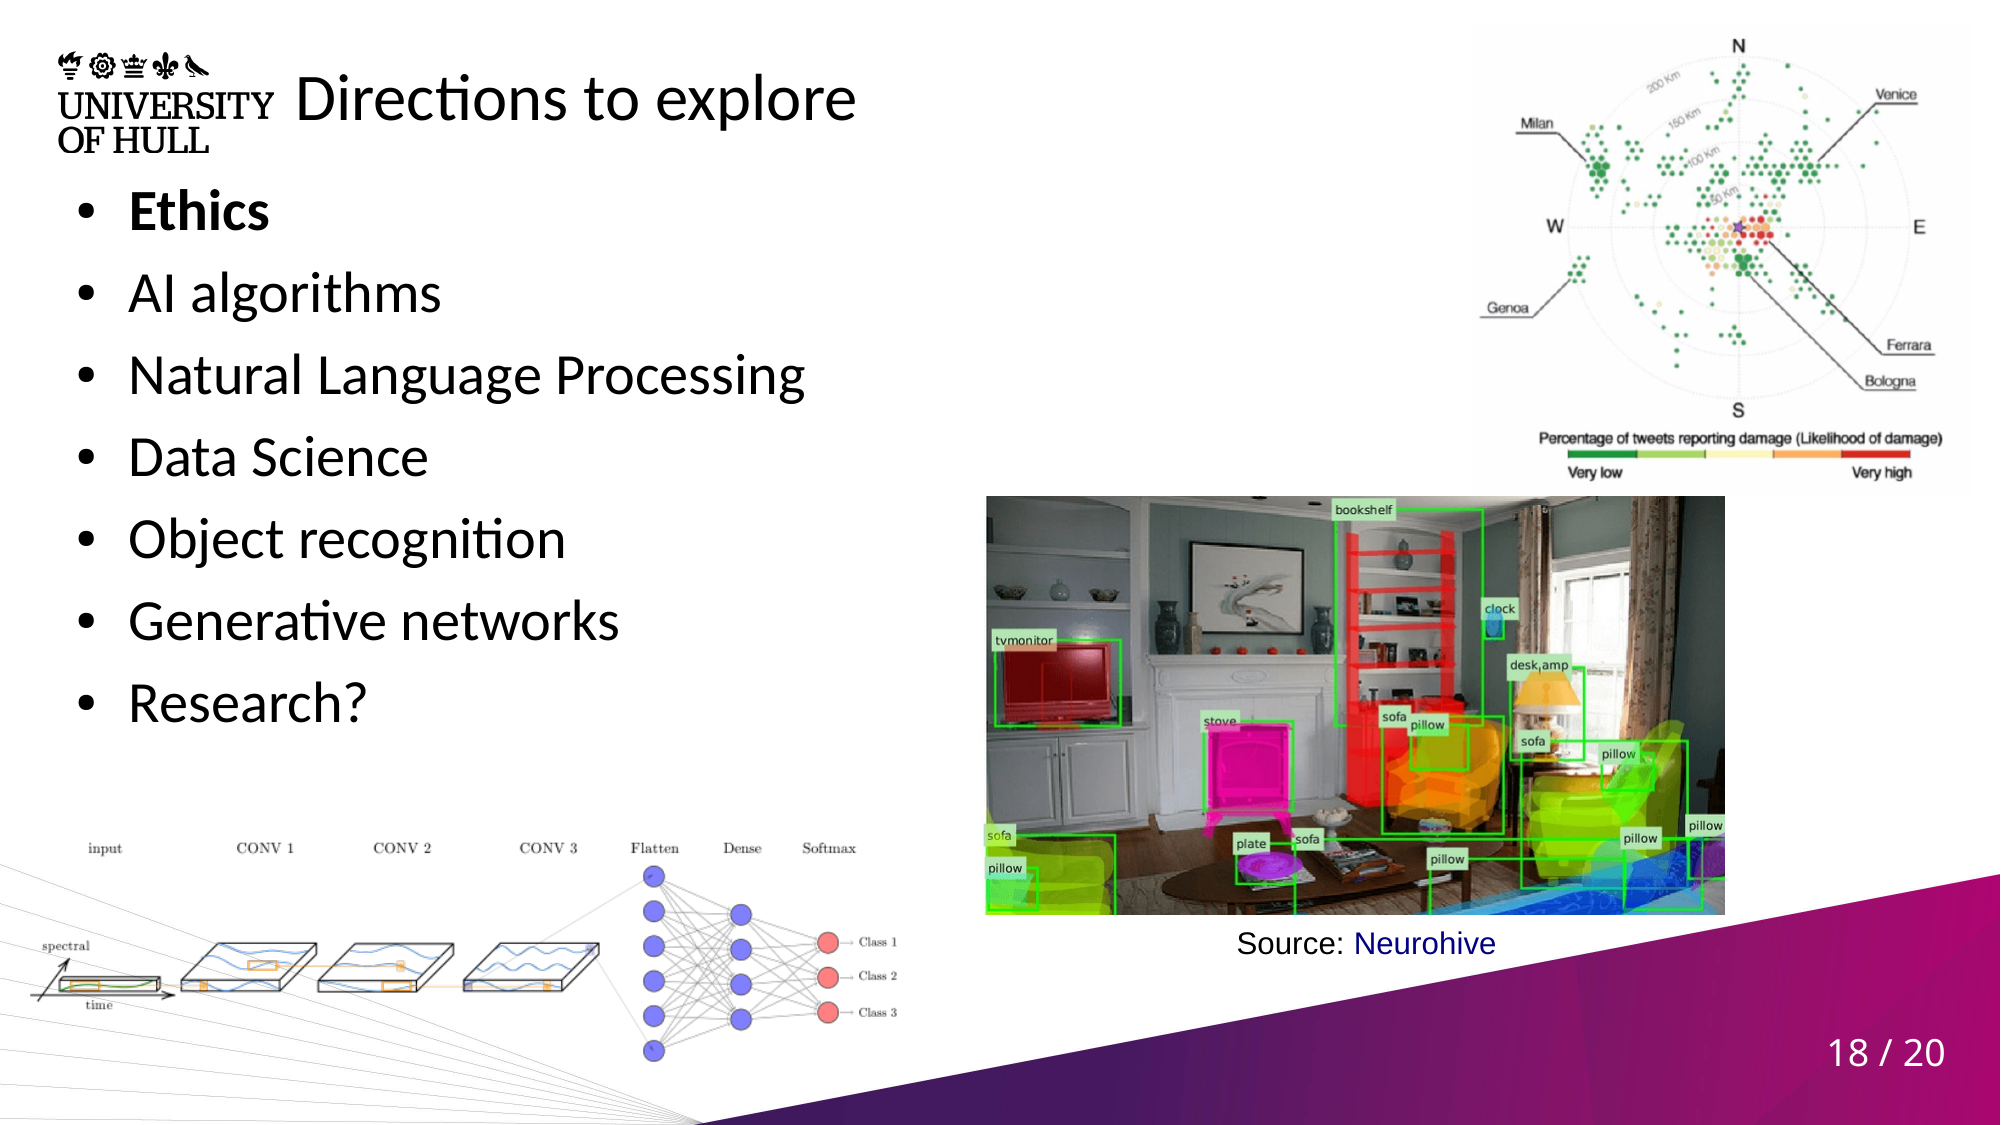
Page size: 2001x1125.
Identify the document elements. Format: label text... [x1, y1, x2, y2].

picture [0, 0, 2000, 1125]
list Ethics AI algorithms Natural Language Processing Data Science Object recognition Generative networks Research? [58, 188, 1004, 957]
text_box Source: Neurohive [1221, 918, 1512, 969]
title Directions to explore [295, 42, 1472, 166]
text_box <number> / 20 [1570, 1016, 1961, 1087]
